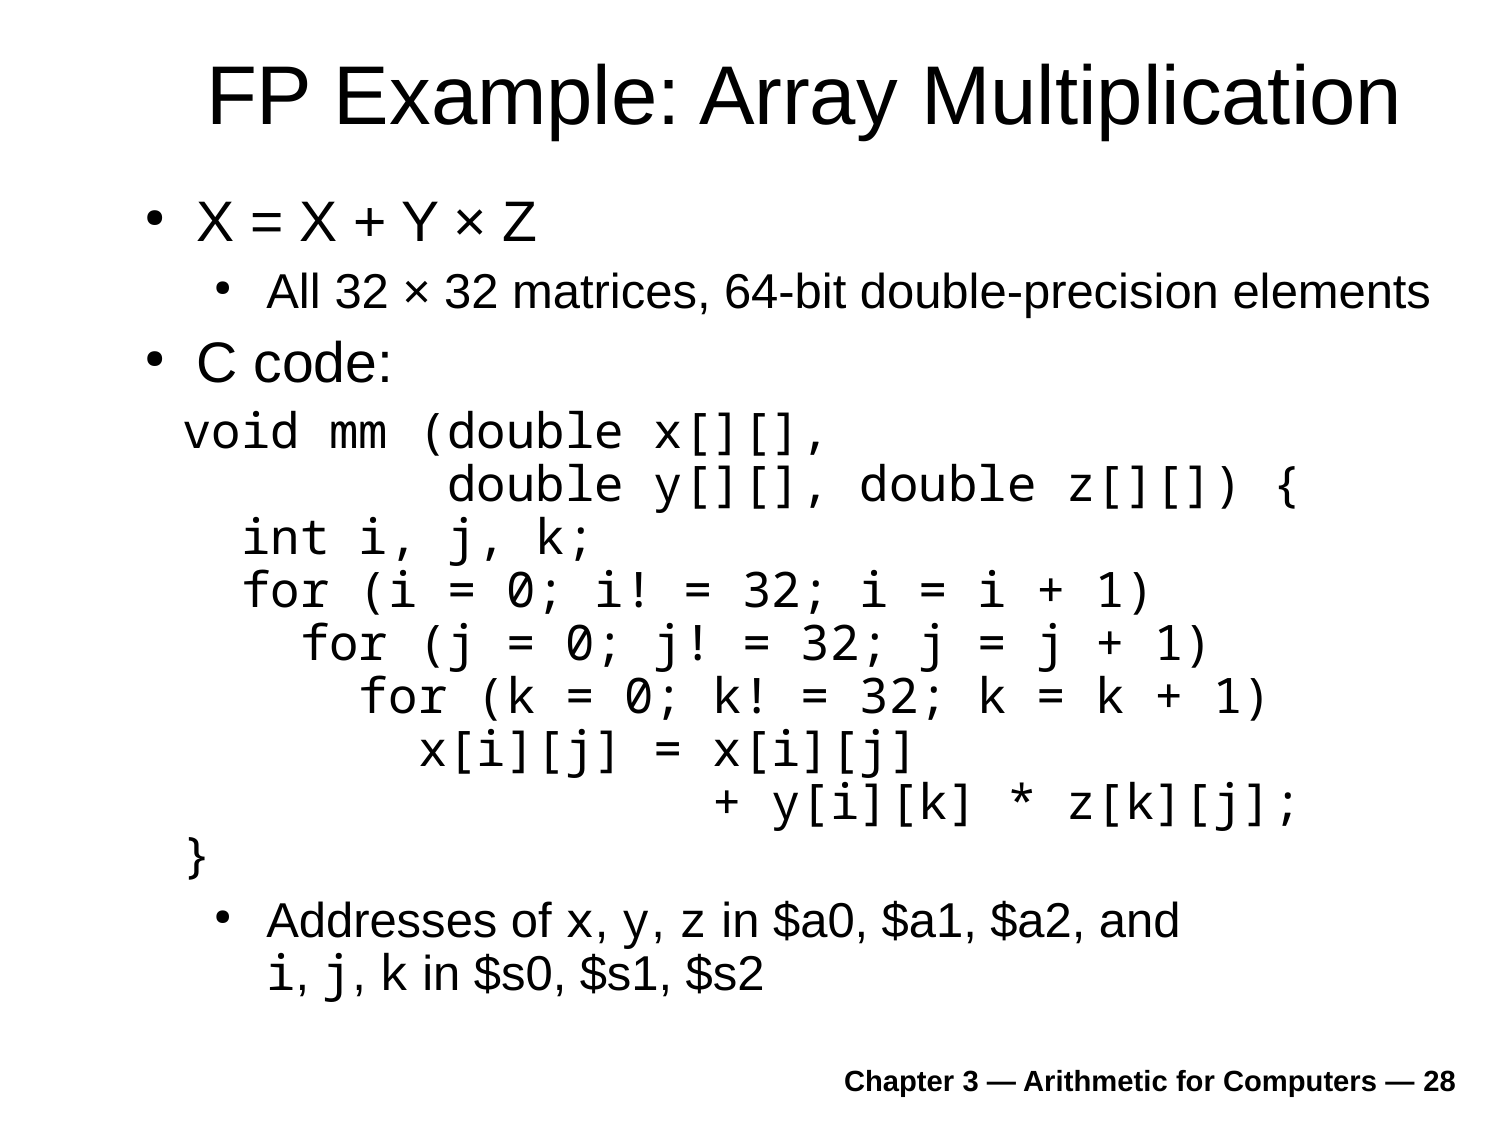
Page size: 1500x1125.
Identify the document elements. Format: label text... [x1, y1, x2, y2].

list X = X + Y × Z All 32 × 32 matrices, 64-bit double-precision elements C code: void mm (double x[][], double y[][], double z[][]) { int i, j, k; for (i = 0; i! = 32; i = i + 1) for (j = 0; j! = 32; j = j + 1) for (k = 0; k! = 32; k = k + 1) x[i][j] = x[i][j] + y[i][k] * z[k][j]; } Addresses of x, y, z in $a0, $a1, $a2, and i, j, k in $s0, $s1, $s2 [112, 184, 1469, 1024]
text_box Chapter 3 — Arithmetic for Computers — <number> [277, 1046, 1471, 1106]
title FP Example: Array Multiplication [112, 33, 1468, 149]
